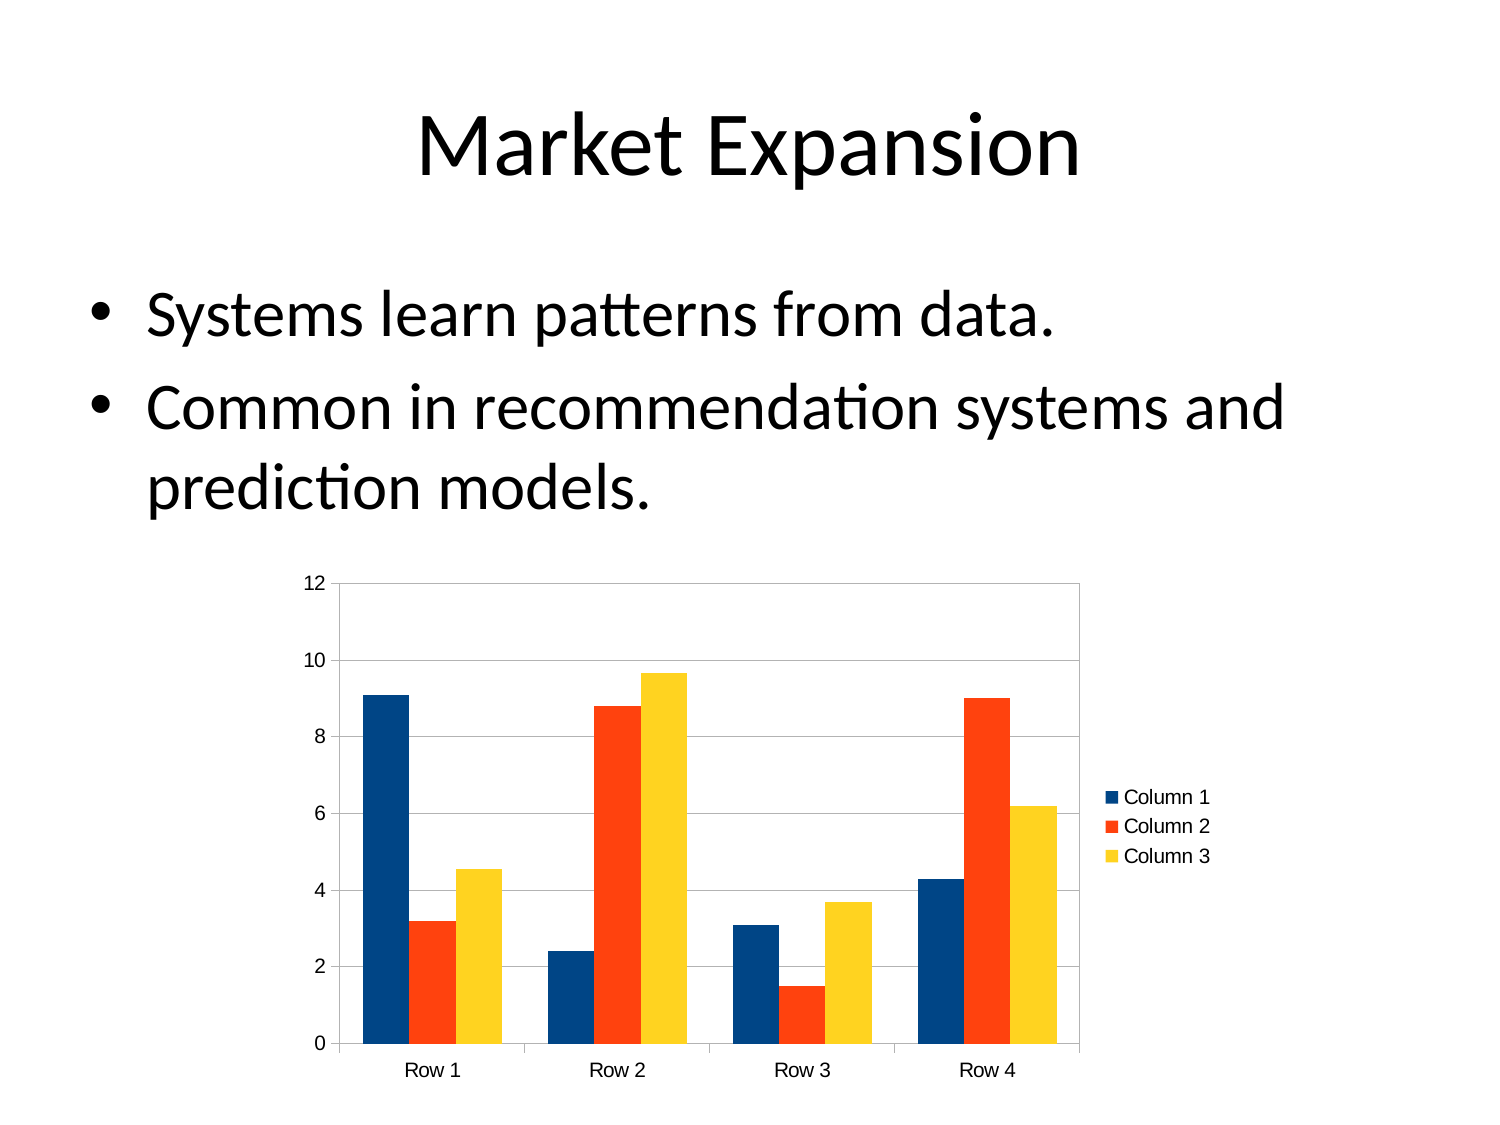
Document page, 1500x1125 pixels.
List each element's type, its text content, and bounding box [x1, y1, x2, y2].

chart [284, 561, 1230, 1093]
list Systems learn patterns from data. Common in recommendation systems and prediction models. [75, 262, 1418, 532]
title Market Expansion [75, 45, 1425, 233]
